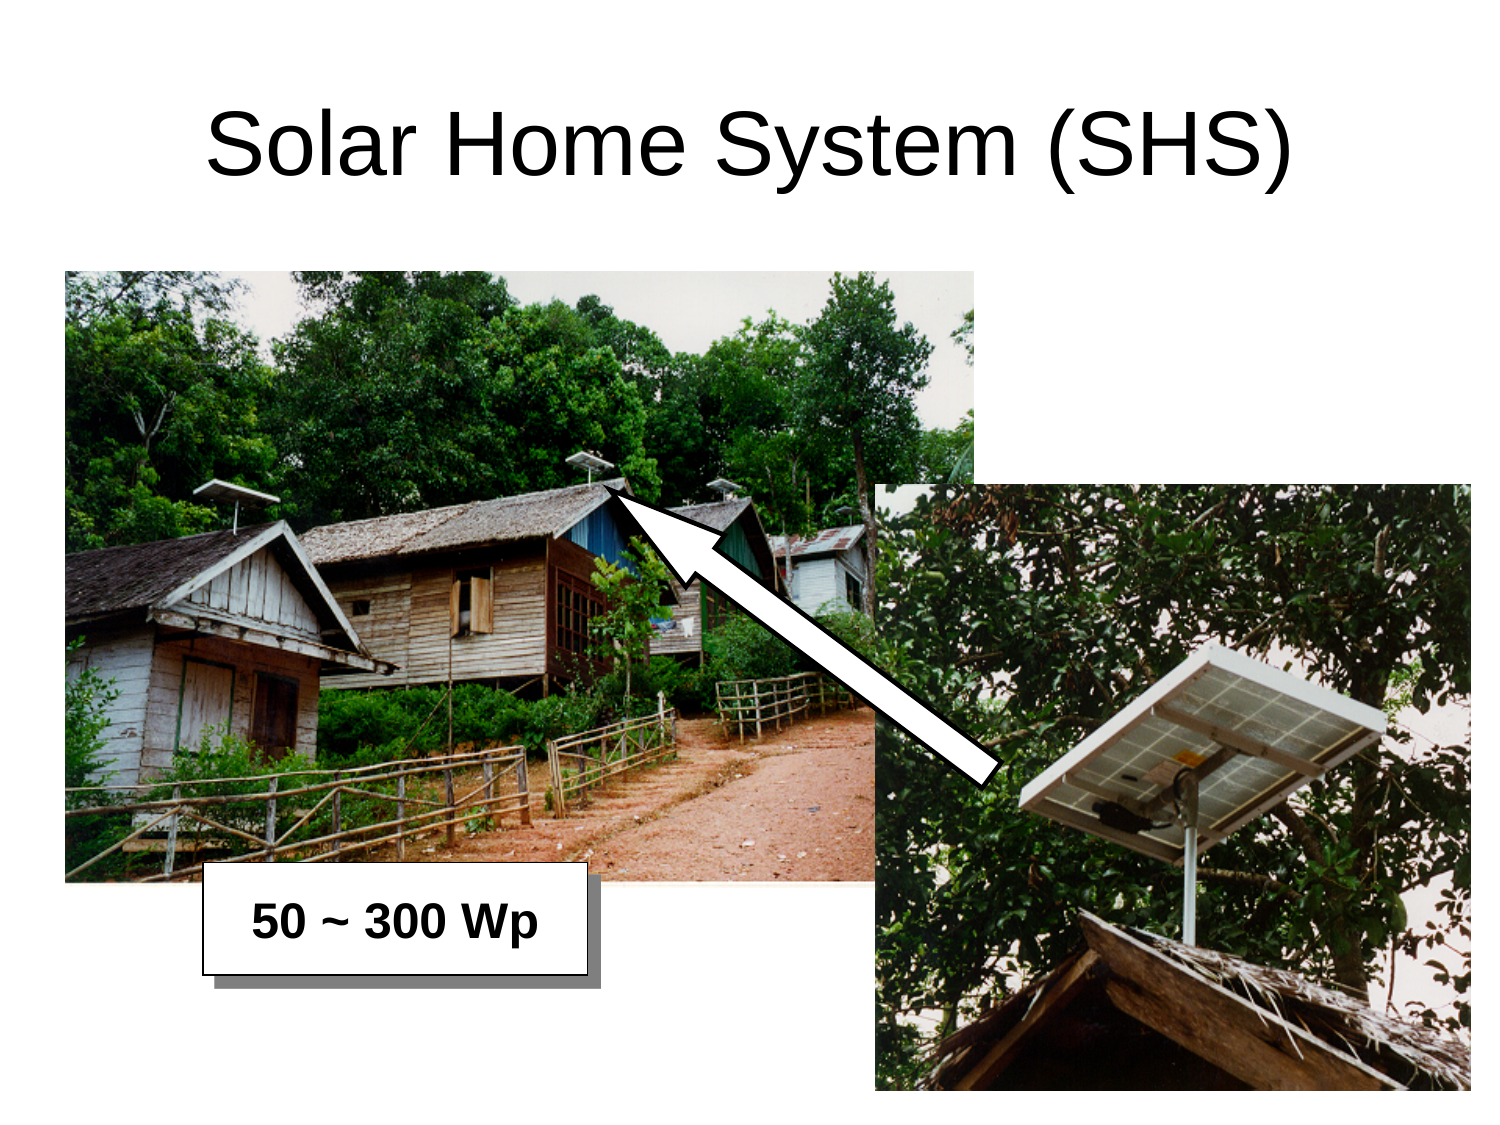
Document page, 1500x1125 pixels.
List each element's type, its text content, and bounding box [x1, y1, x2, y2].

text_box 50 ~ 300 Wp [203, 862, 588, 975]
picture [65, 271, 1471, 1091]
title Solar Home System (SHS) [75, 45, 1426, 233]
text_box [609, 489, 1002, 789]
